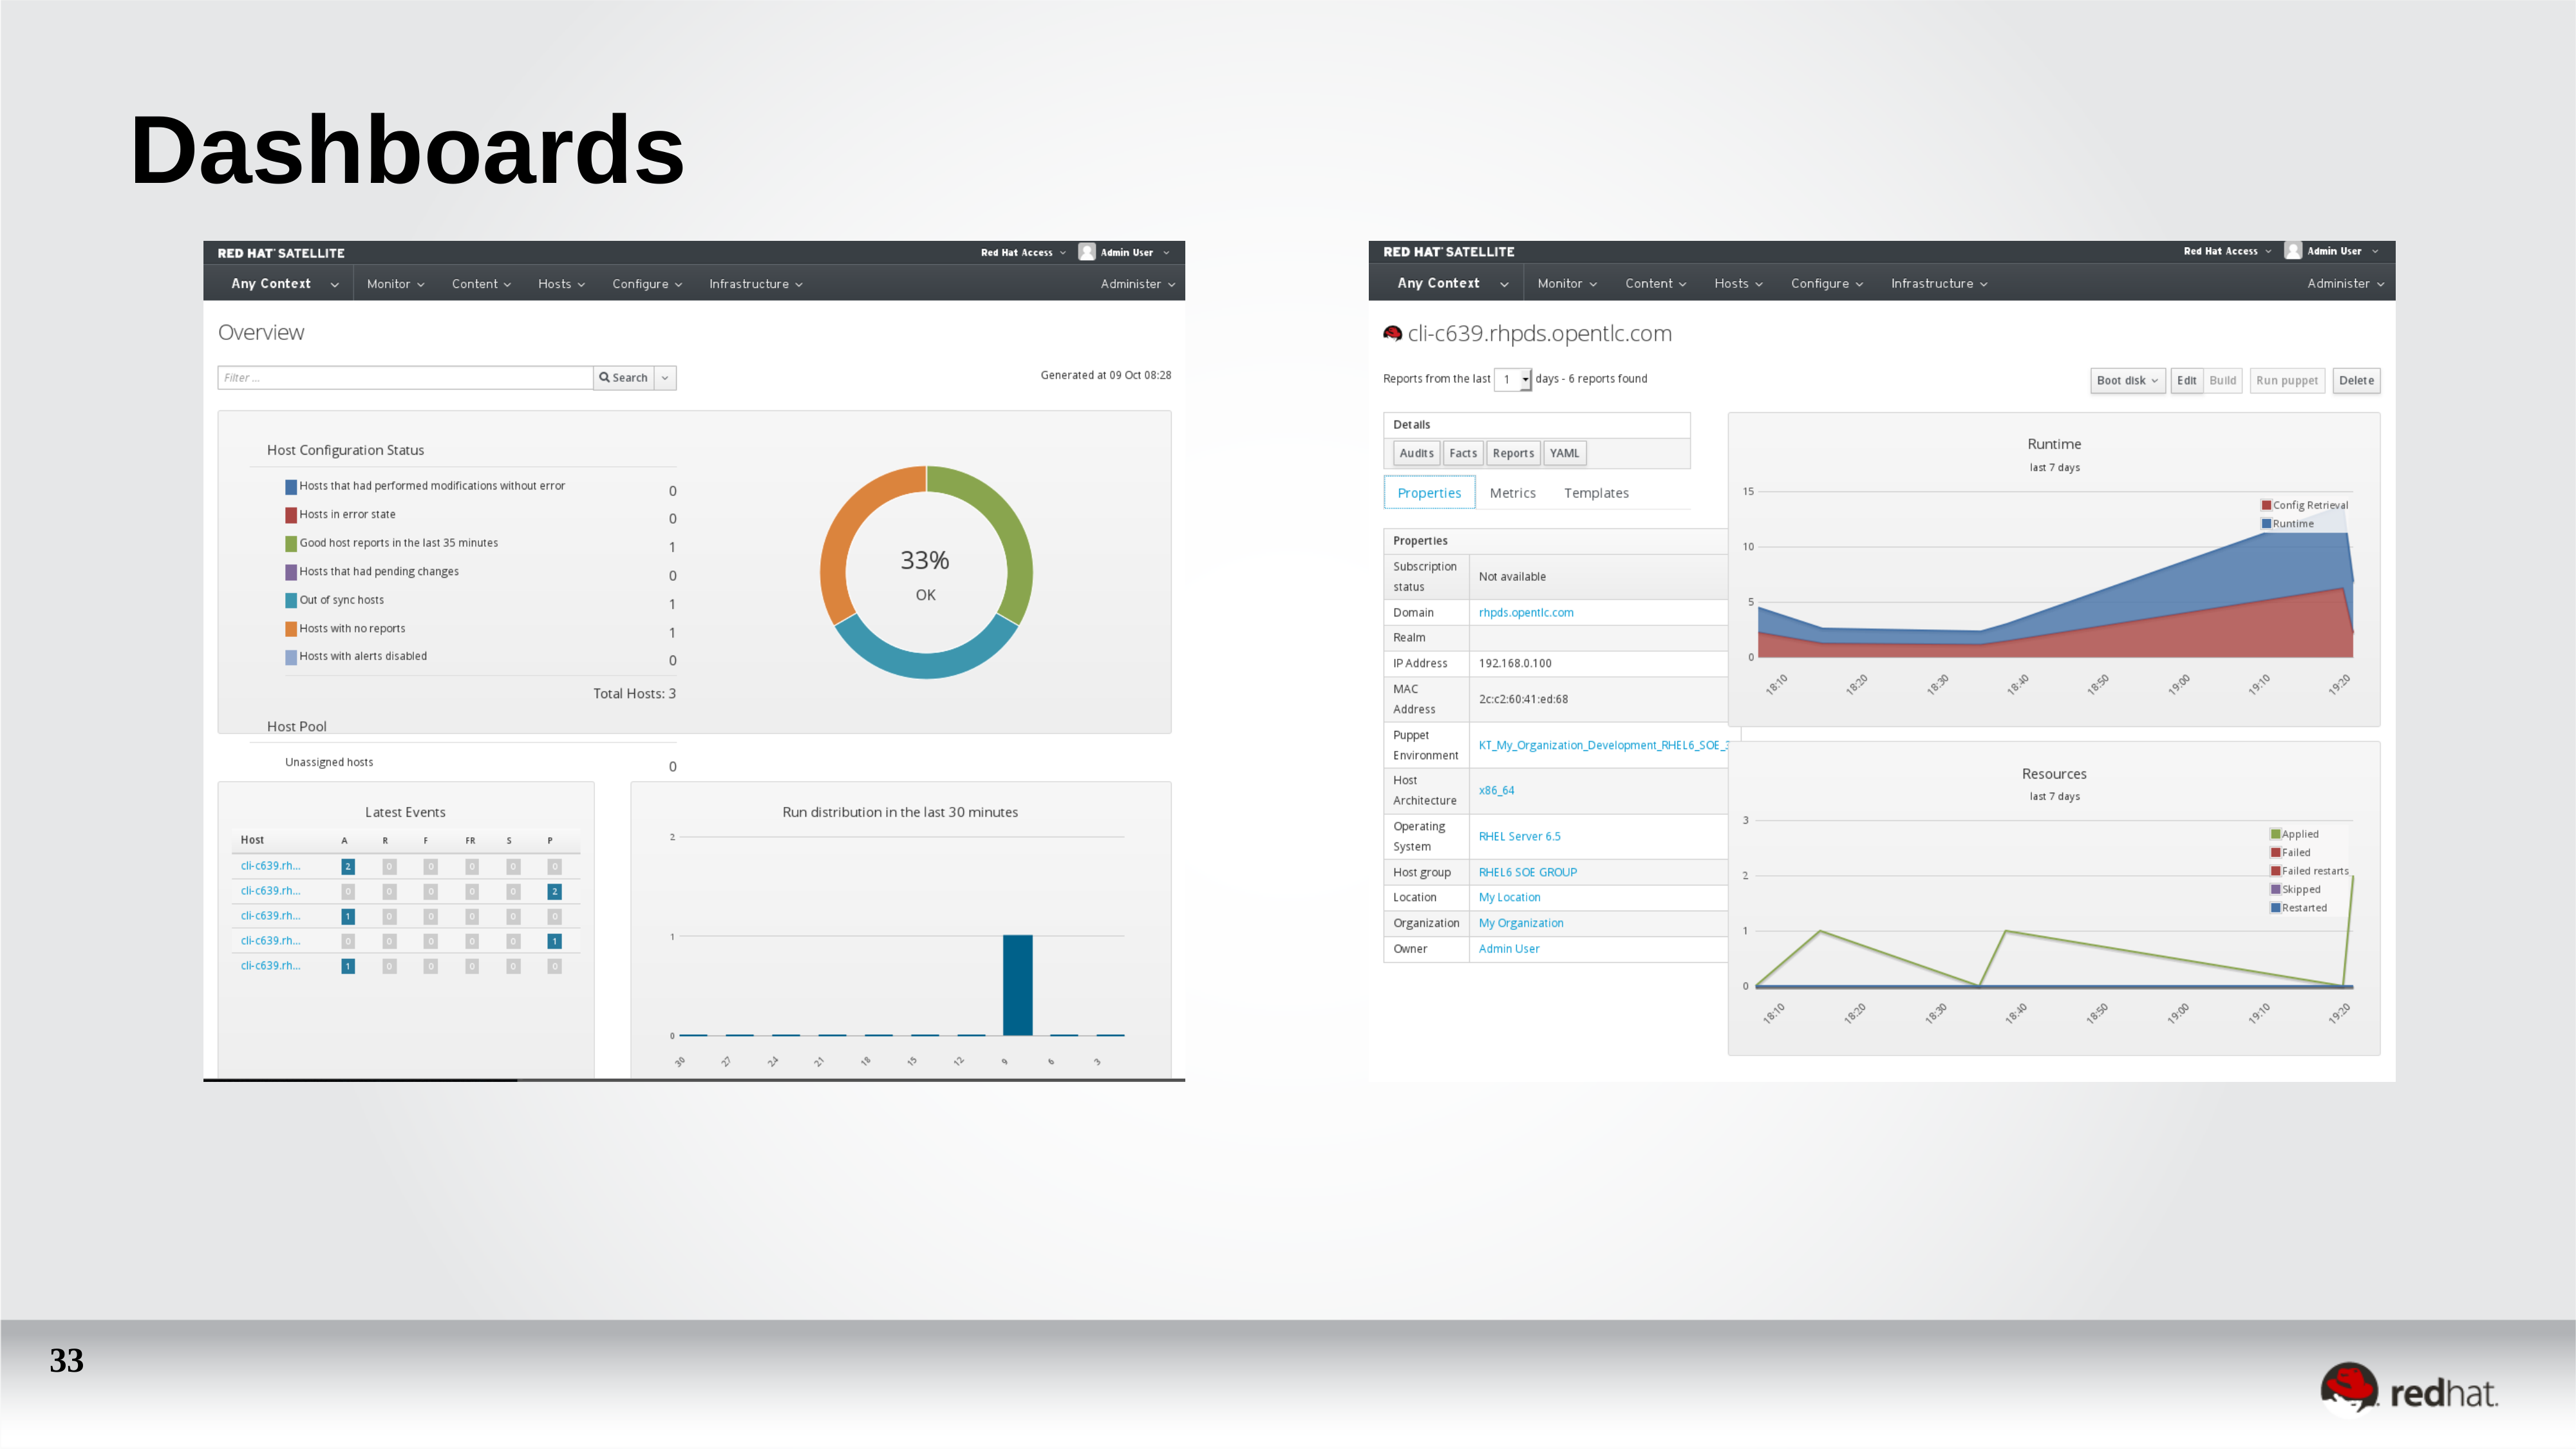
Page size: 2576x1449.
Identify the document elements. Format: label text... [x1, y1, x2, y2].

title Dashboards [129, 57, 2447, 242]
picture [0, 0, 2576, 1449]
